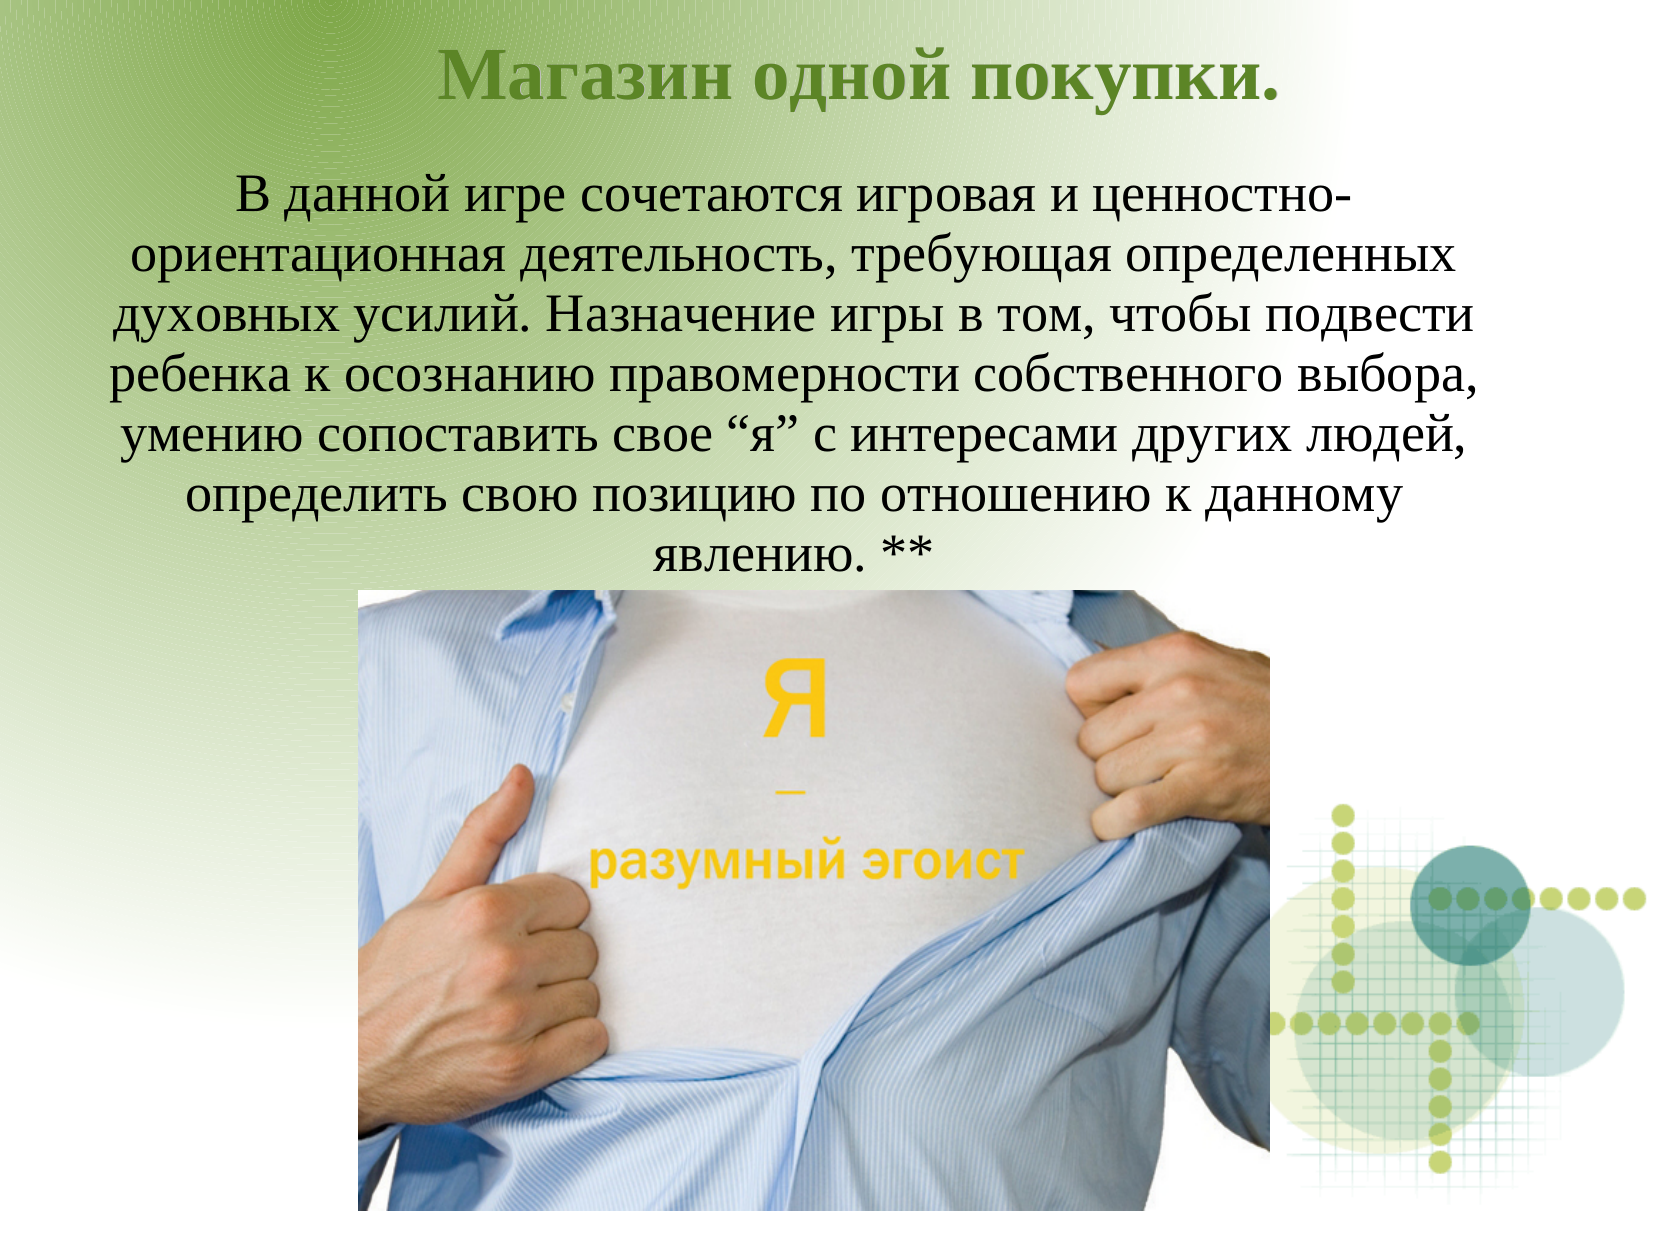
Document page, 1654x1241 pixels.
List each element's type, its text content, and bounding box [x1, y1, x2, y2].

picture [358, 590, 1654, 1211]
title Магазин одной покупки. [152, 0, 1565, 178]
list В данной игре сочетаются игровая и ценностно-ориентационная деятельность, требующая определенных духовных усилий. Назначение игры в том, чтобы подвести ребенка к осознанию правомерности собственного выбора, умению сопоставить свое “я” с интересами других людей, определить свою позицию по отношению к данному явлению. ** [88, 163, 1501, 945]
